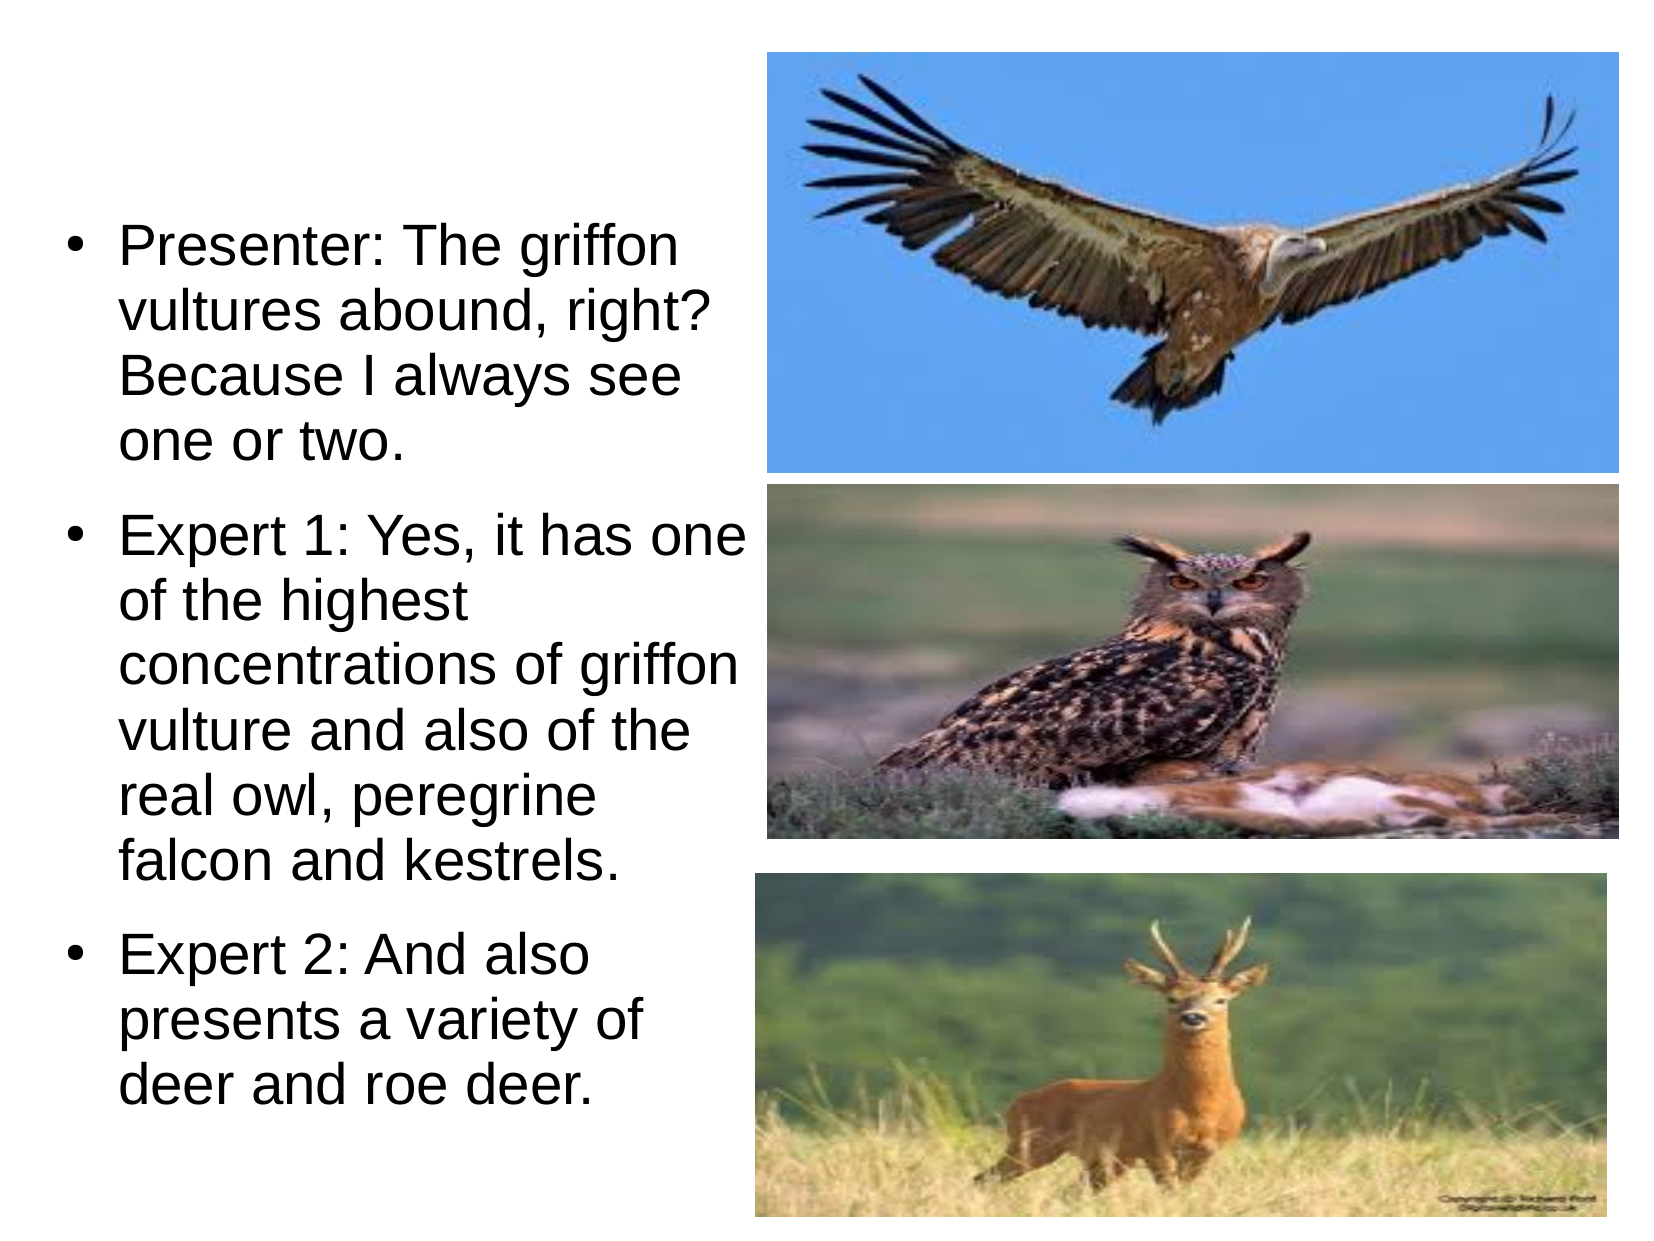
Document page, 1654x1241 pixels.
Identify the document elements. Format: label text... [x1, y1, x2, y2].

list Presenter: The griffon vultures abound, right? Because I always see one or two. Expert 1: Yes, it has one of the highest concentrations of griffon vulture and also of the real owl, peregrine falcon and kestrels. Expert 2: And also presents a variety of deer and roe deer. [47, 23, 756, 1182]
picture [767, 52, 1619, 473]
picture [767, 484, 1619, 839]
picture [755, 873, 1607, 1217]
